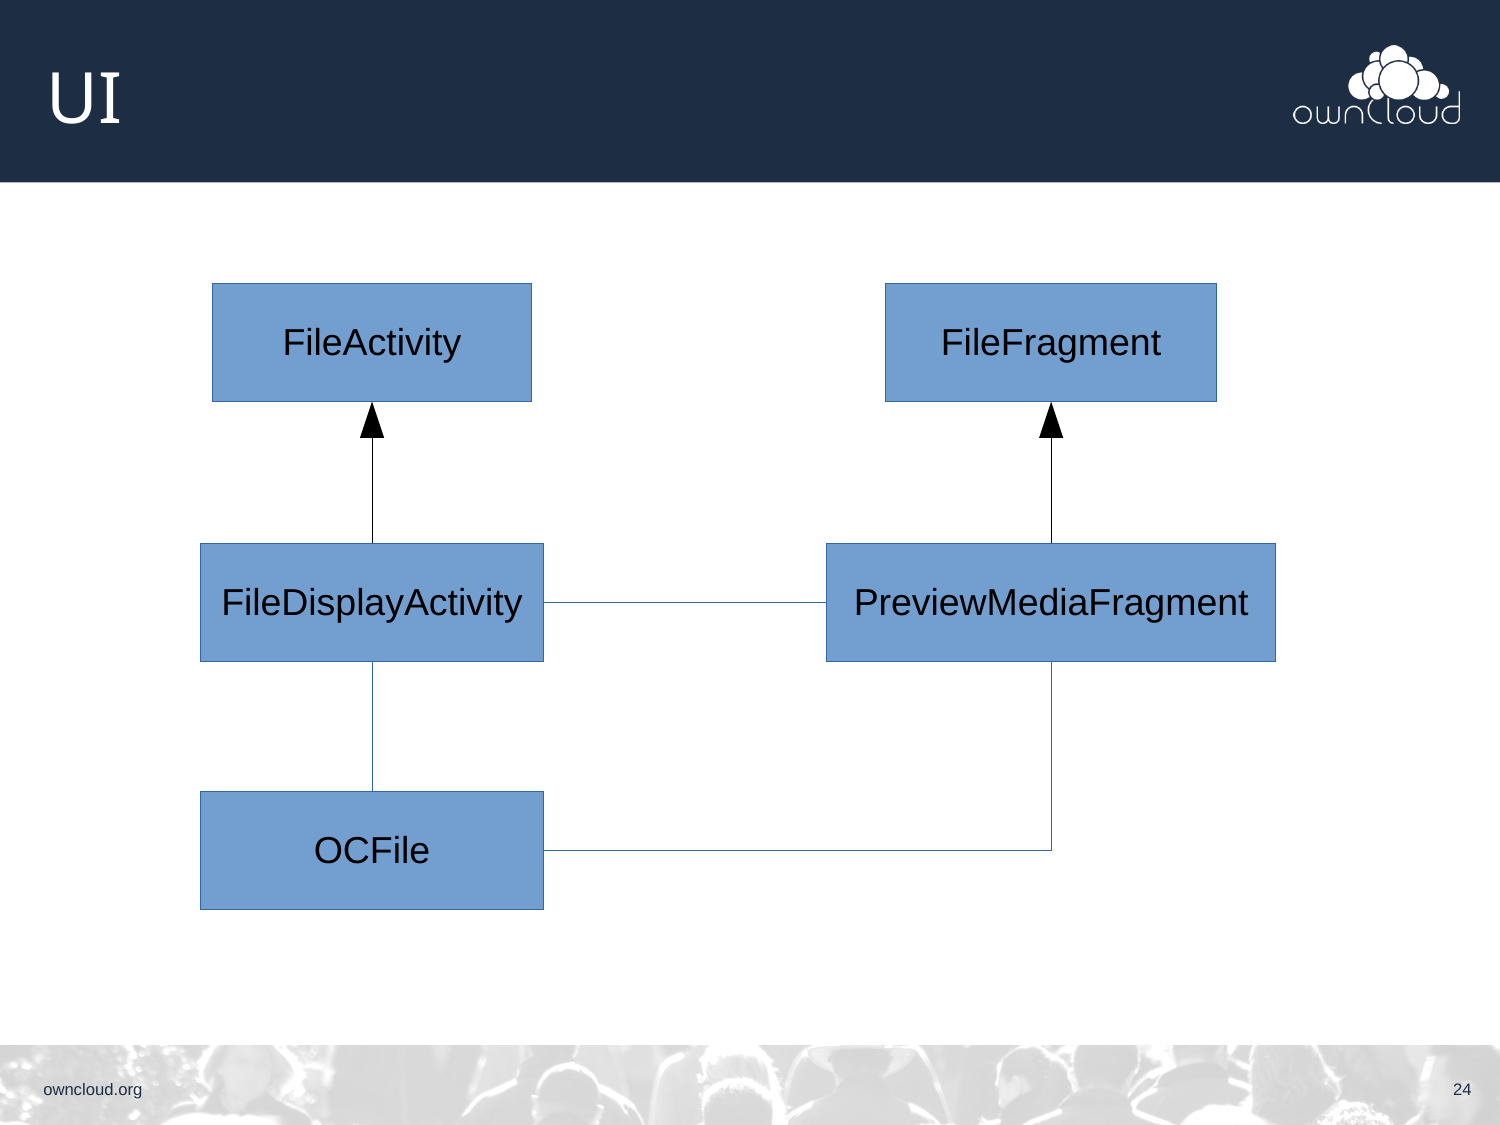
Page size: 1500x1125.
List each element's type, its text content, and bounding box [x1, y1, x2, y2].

title UI [46, 5, 1258, 187]
text_box FileActivity [212, 283, 532, 402]
picture [0, 1045, 1500, 1125]
text_box FileDisplayActivity [200, 543, 544, 662]
text_box OCFile [200, 791, 544, 910]
text_box PreviewMediaFragment [826, 543, 1276, 662]
text_box FileFragment [885, 283, 1217, 402]
picture [1293, 45, 1460, 124]
